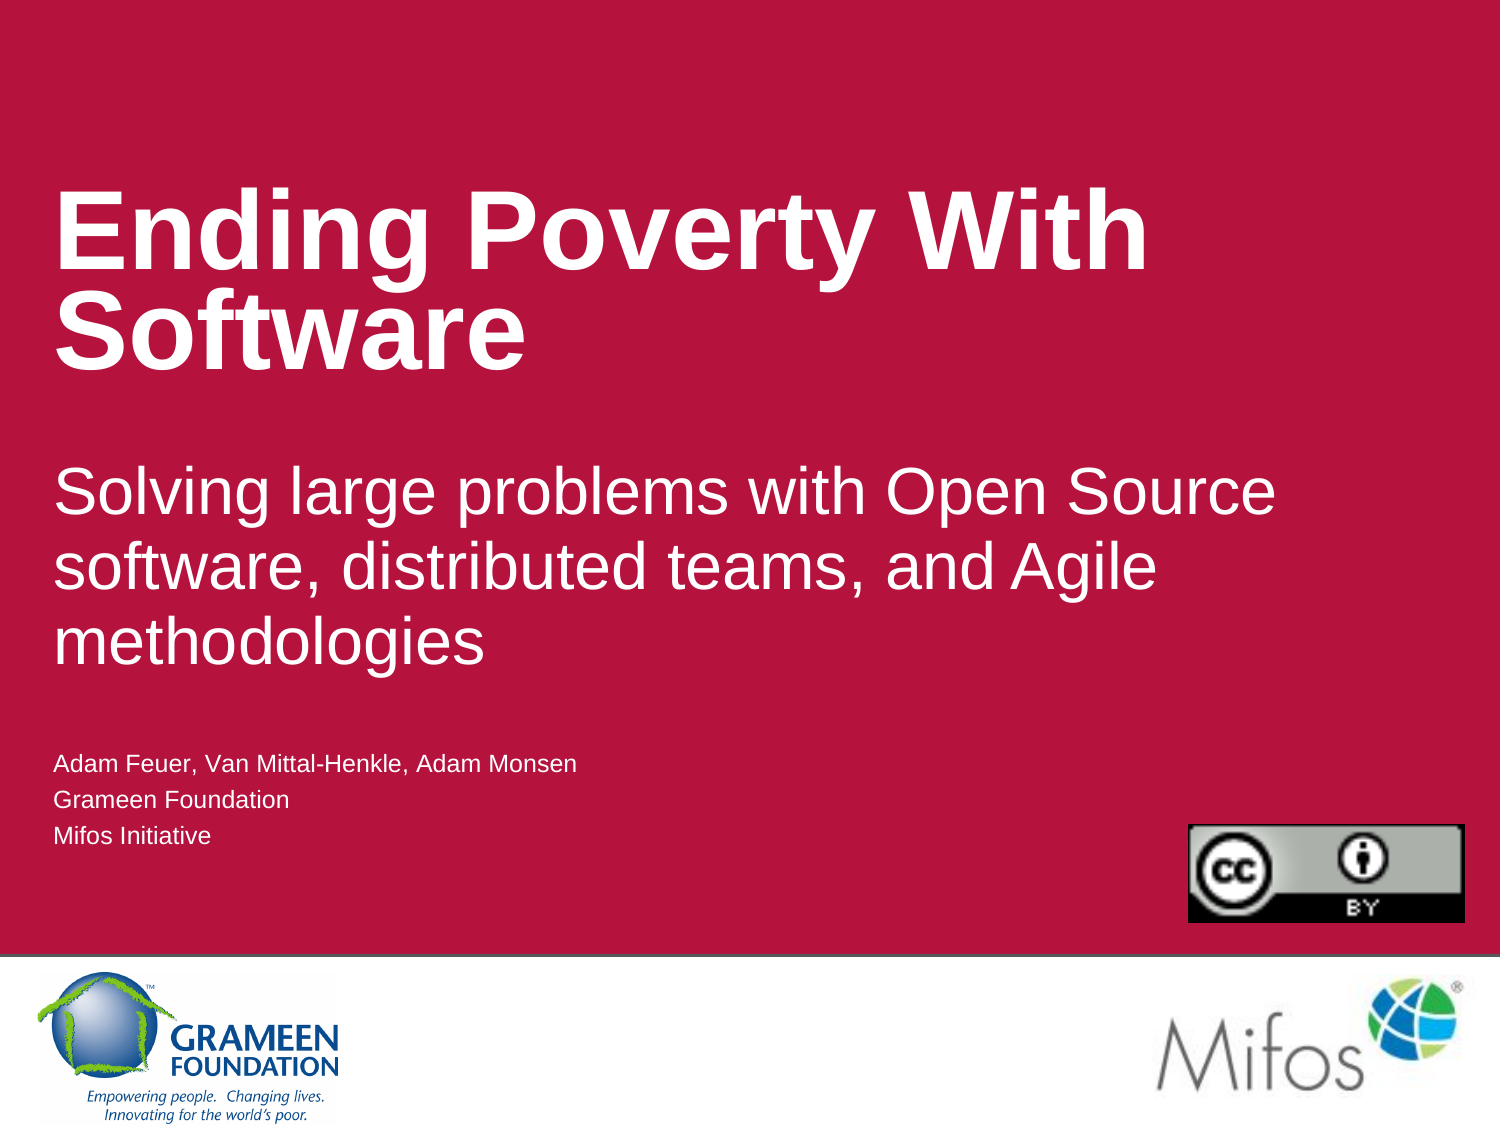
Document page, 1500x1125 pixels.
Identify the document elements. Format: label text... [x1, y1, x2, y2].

text_box Adam Feuer, Van Mittal-Henkle, Adam Monsen Grameen Foundation Mifos Initiative [53, 749, 1447, 850]
picture [37, 972, 338, 1125]
title Ending Poverty With Software [53, 188, 1447, 416]
picture [1188, 824, 1465, 923]
picture [1125, 974, 1476, 1098]
subtitle Solving large problems with Open Source software, distributed teams, and Agile methodologies [53, 454, 1434, 705]
